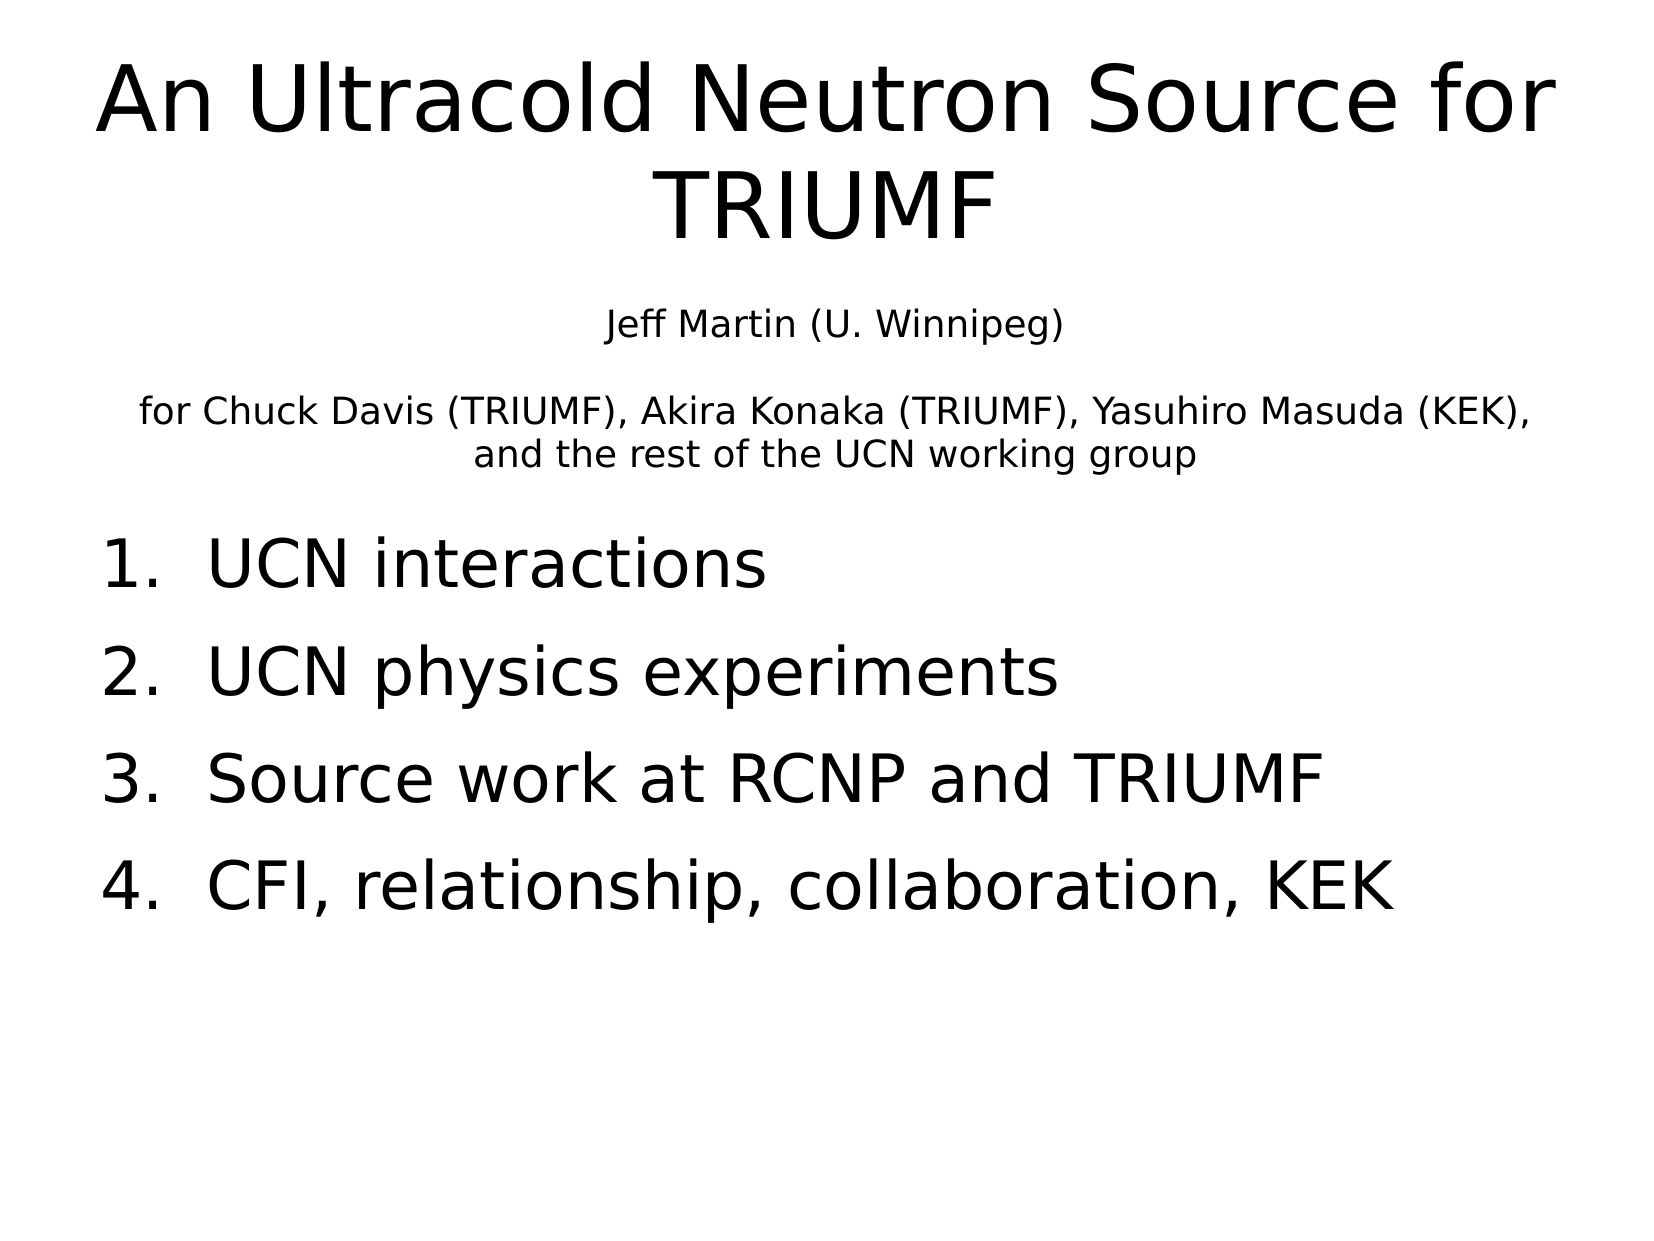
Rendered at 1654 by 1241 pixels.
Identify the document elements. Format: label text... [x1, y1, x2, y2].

list 1. UCN interactions 2. UCN physics experiments 3. Source work at RCNP and TRIUMF 4. CFI, relationship, collaboration, KEK [82, 525, 1571, 1059]
title An Ultracold Neutron Source for TRIUMF [82, 45, 1571, 261]
text_box Jeff Martin (U. Winnipeg) for Chuck Davis (TRIUMF), Akira Konaka (TRIUMF), Yasuhiro Masuda (KEK), and the rest of the UCN working group [124, 295, 1518, 485]
